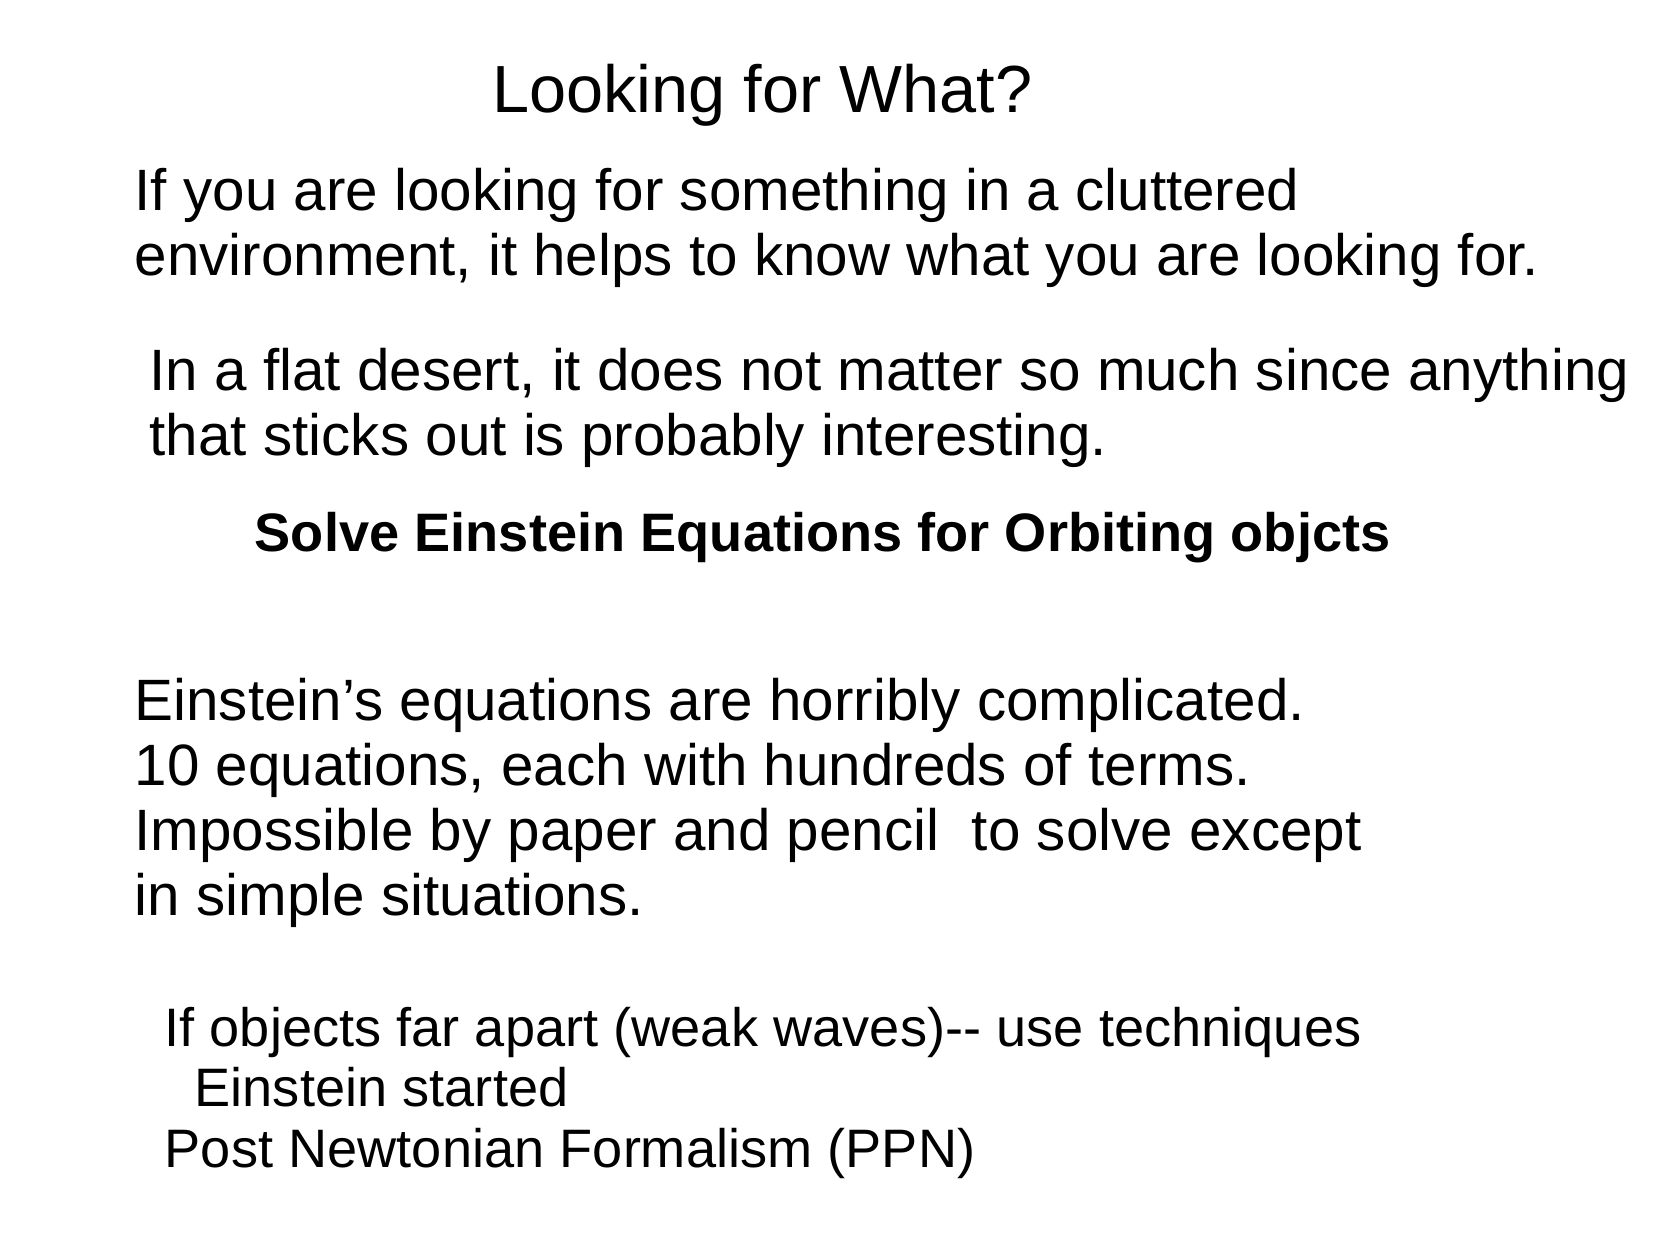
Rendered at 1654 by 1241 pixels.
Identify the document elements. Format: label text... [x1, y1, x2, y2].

text_box If objects far apart (weak waves)-- use techniques Einstein started Post Newtonian Formalism (PPN) [150, 990, 1393, 1187]
text_box Solve Einstein Equations for Orbiting objcts [240, 495, 1407, 571]
text_box In a flat desert, it does not matter so much since anything that sticks out is probably interesting. [135, 330, 1647, 475]
text_box Looking for What? [477, 45, 1051, 135]
text_box If you are looking for something in a cluttered environment, it helps to know what you are looking for. [120, 150, 1557, 295]
text_box Einstein’s equations are horribly complicated. 10 equations, each with hundreds of terms. Impossible by paper and pencil to solve except in simple situations. [120, 660, 1395, 935]
